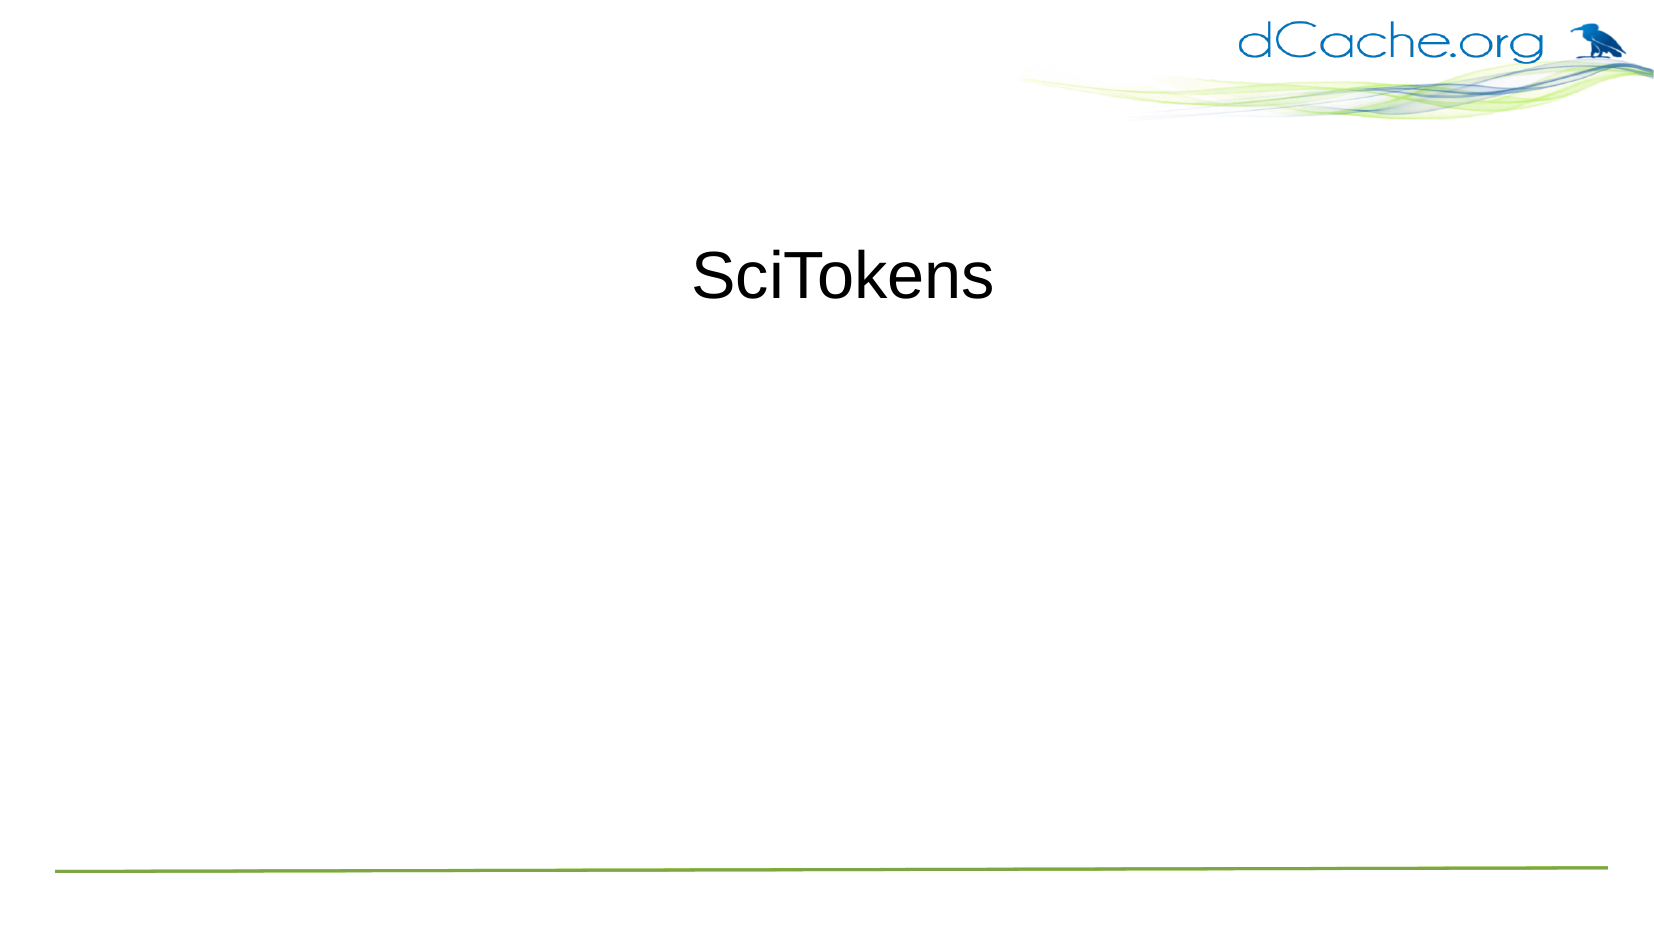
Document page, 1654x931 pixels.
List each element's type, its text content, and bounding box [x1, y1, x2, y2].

subtitle SciTokens [82, 118, 1605, 432]
picture [956, 12, 1654, 127]
